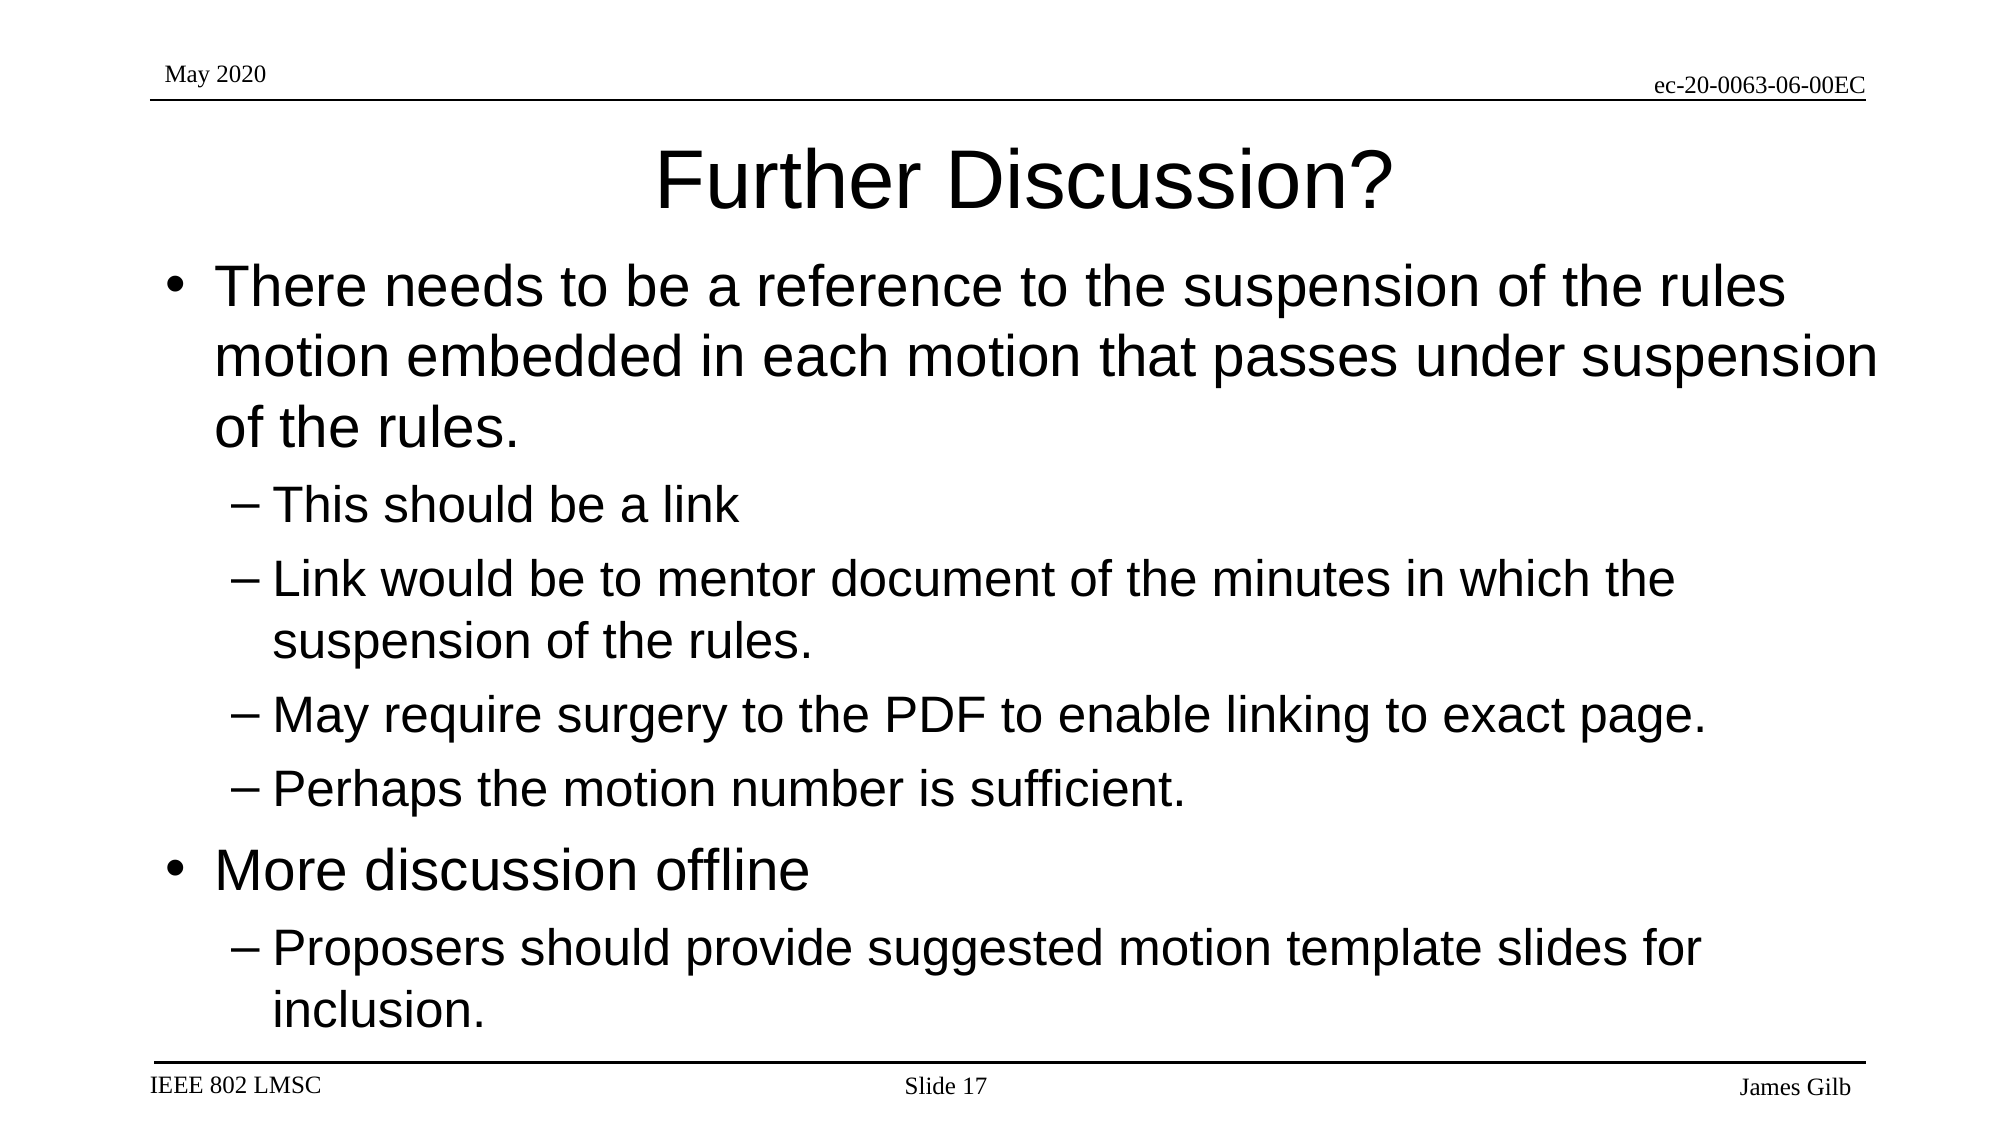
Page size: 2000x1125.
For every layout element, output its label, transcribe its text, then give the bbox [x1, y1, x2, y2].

list There needs to be a reference to the suspension of the rules motion embedded in each motion that passes under suspension of the rules. This should be a link Link would be to mentor document of the minutes in which the suspension of the rules. May require surgery to the PDF to enable linking to exact page. Perhaps the motion number is sufficient. More discussion offline Proposers should provide suggested motion template slides for inclusion. [149, 239, 1900, 1051]
title Further Discussion? [149, 112, 1900, 238]
